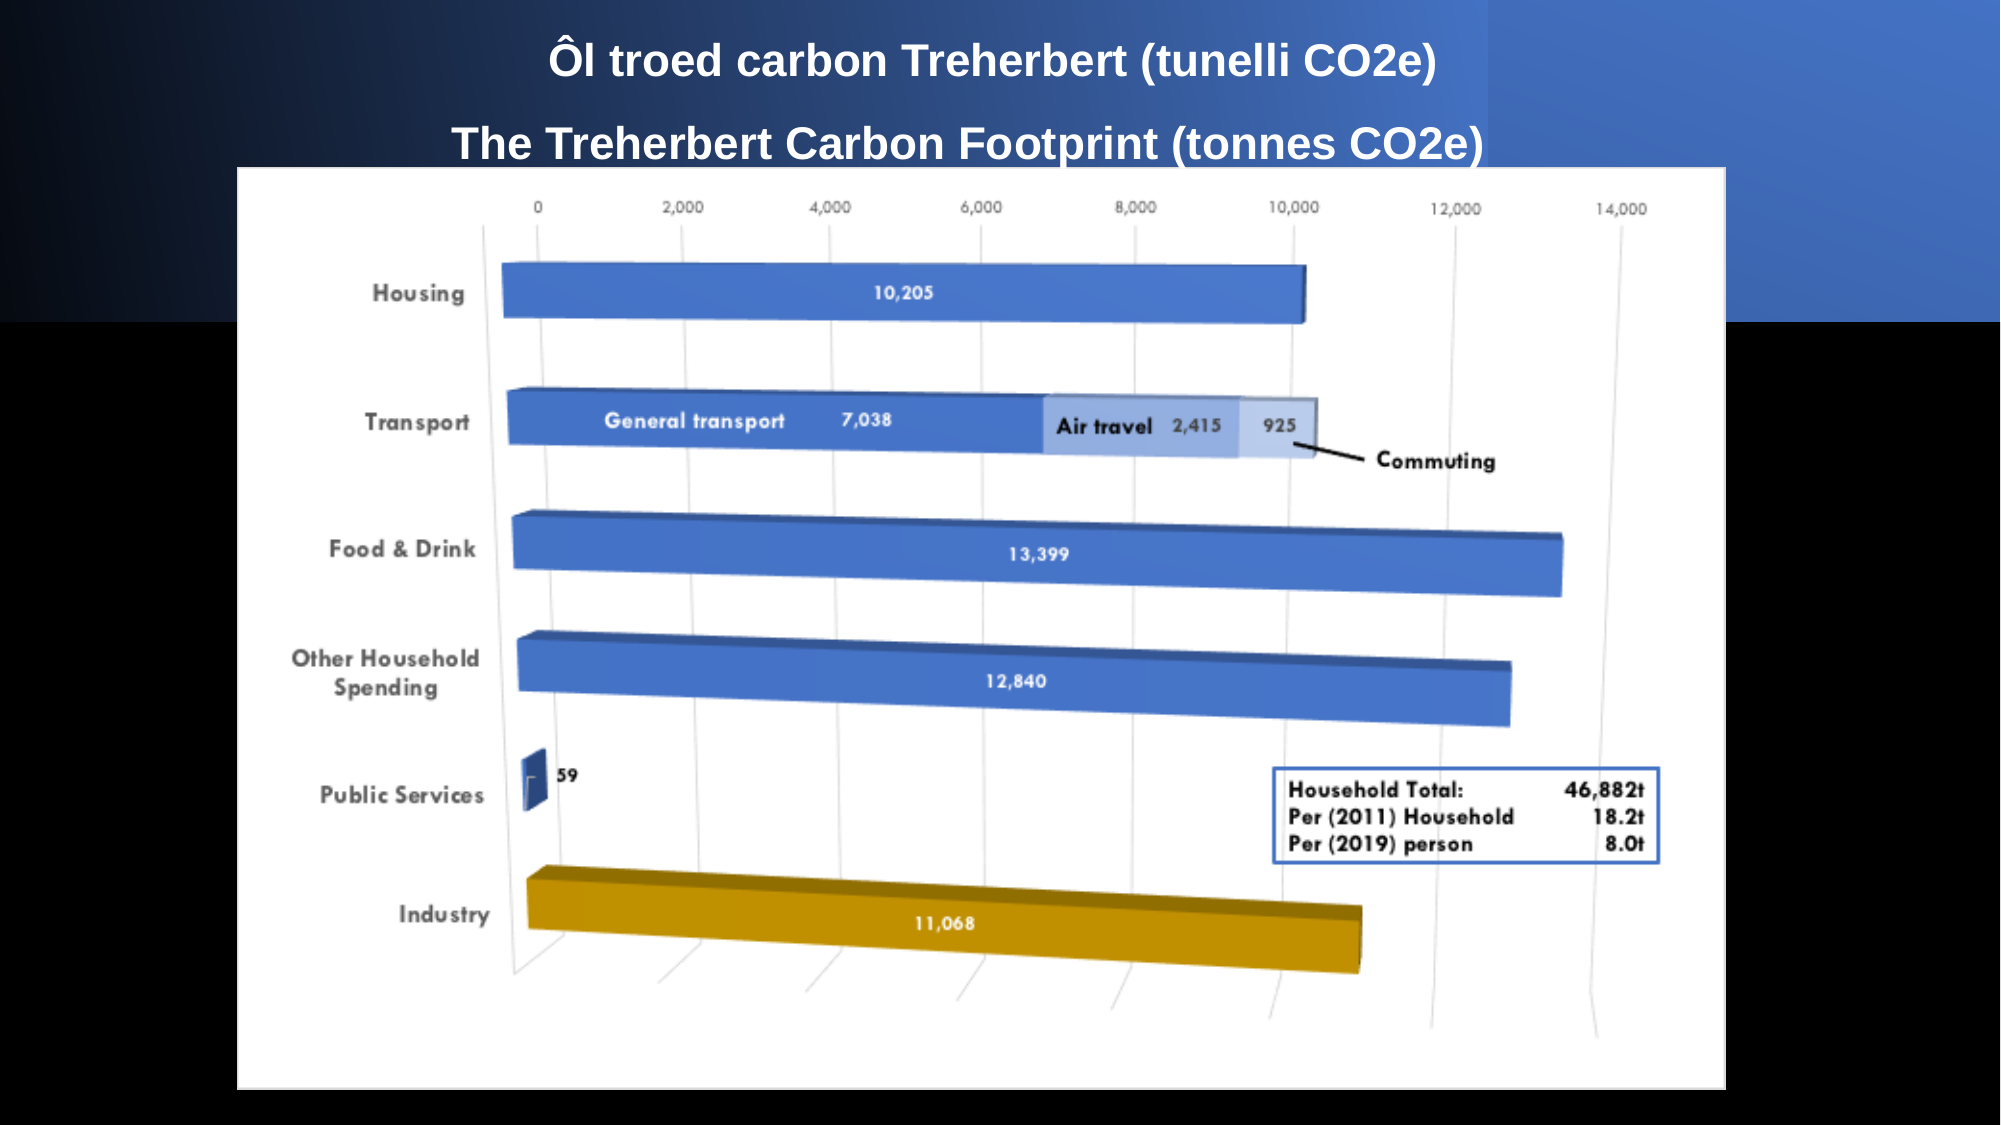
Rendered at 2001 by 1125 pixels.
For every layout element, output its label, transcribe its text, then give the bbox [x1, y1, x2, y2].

text_box [0, 0, 2000, 1125]
text_box Ôl troed carbon Treherbert (tunelli CO2e) The Treherbert Carbon Footprint (tonnes CO2e) [299, 0, 1637, 168]
picture [237, 167, 1726, 1090]
